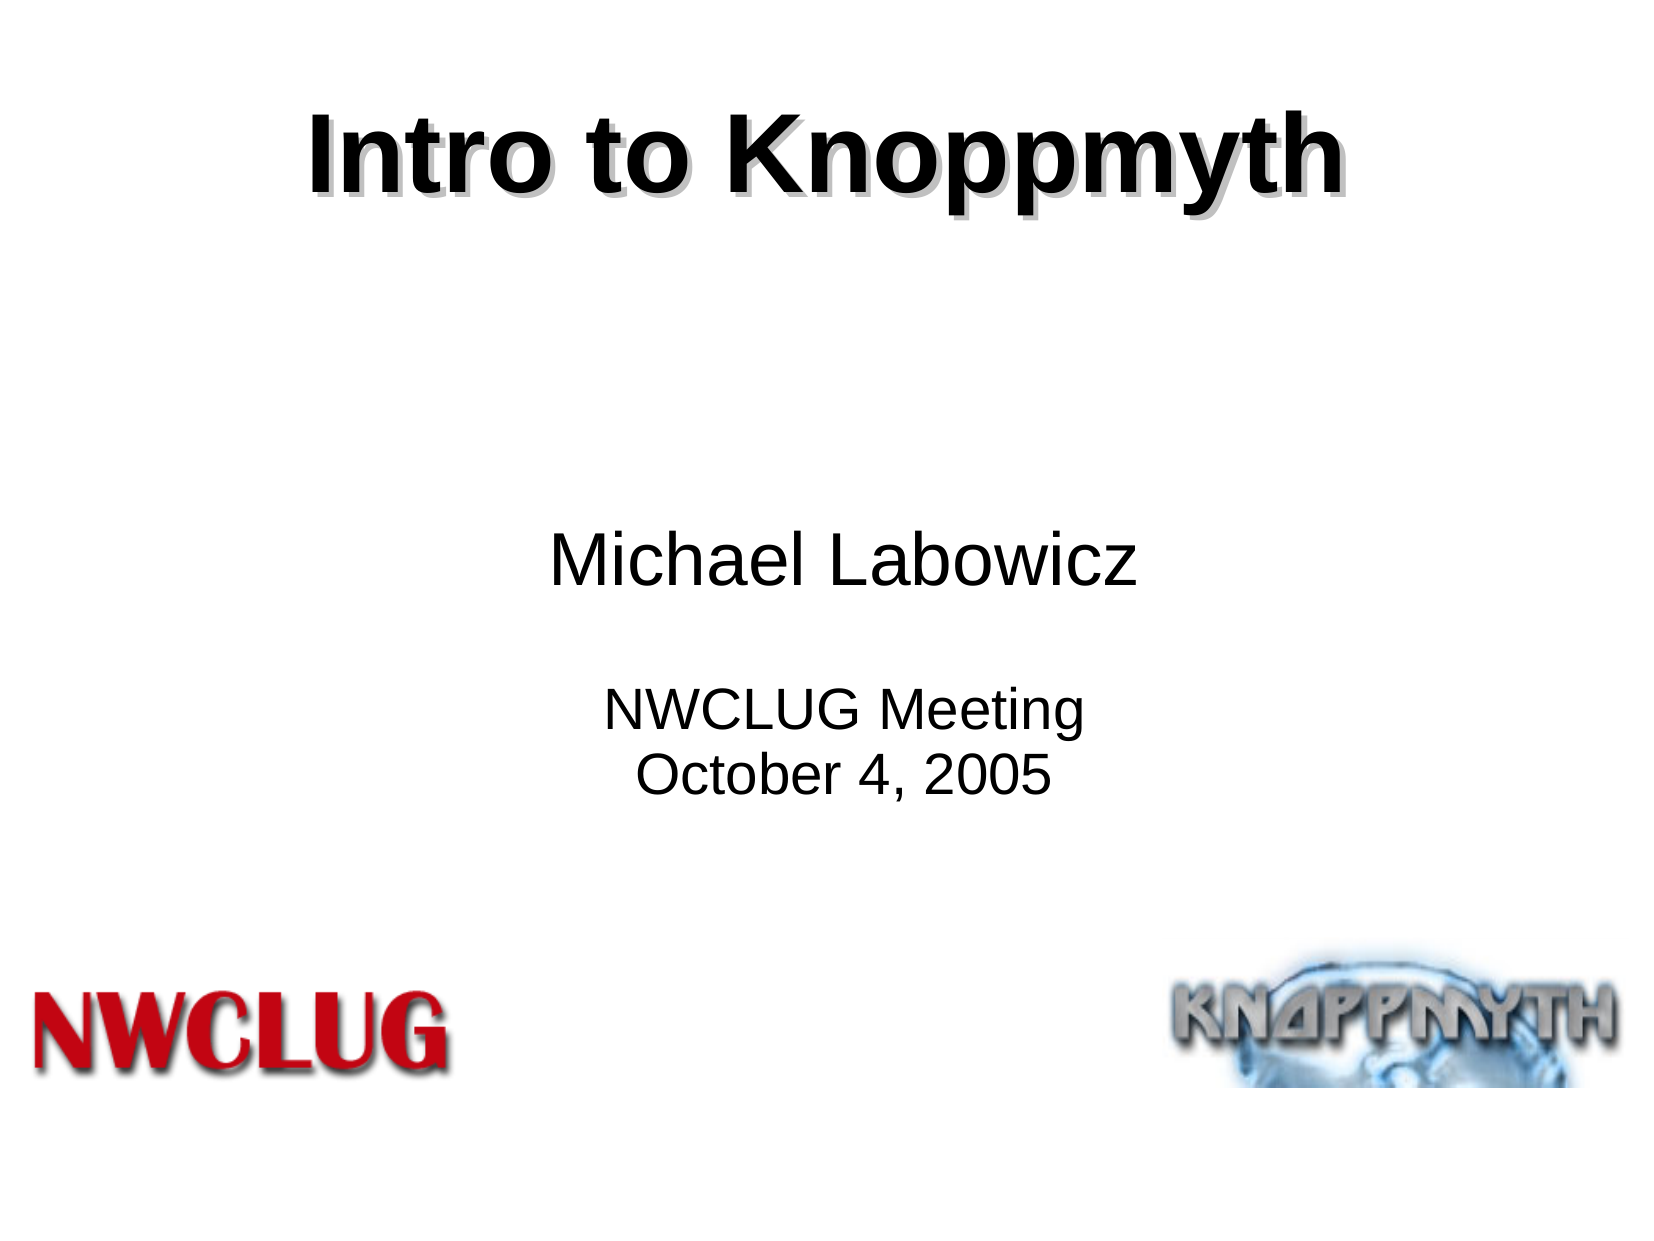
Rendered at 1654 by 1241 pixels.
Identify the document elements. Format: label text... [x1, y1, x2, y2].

subtitle Michael Labowicz NWCLUG Meeting October 4, 2005 [82, 290, 1571, 1109]
title Intro to Knoppmyth [82, 49, 1571, 257]
picture [7, 972, 482, 1123]
picture [1162, 937, 1629, 1088]
